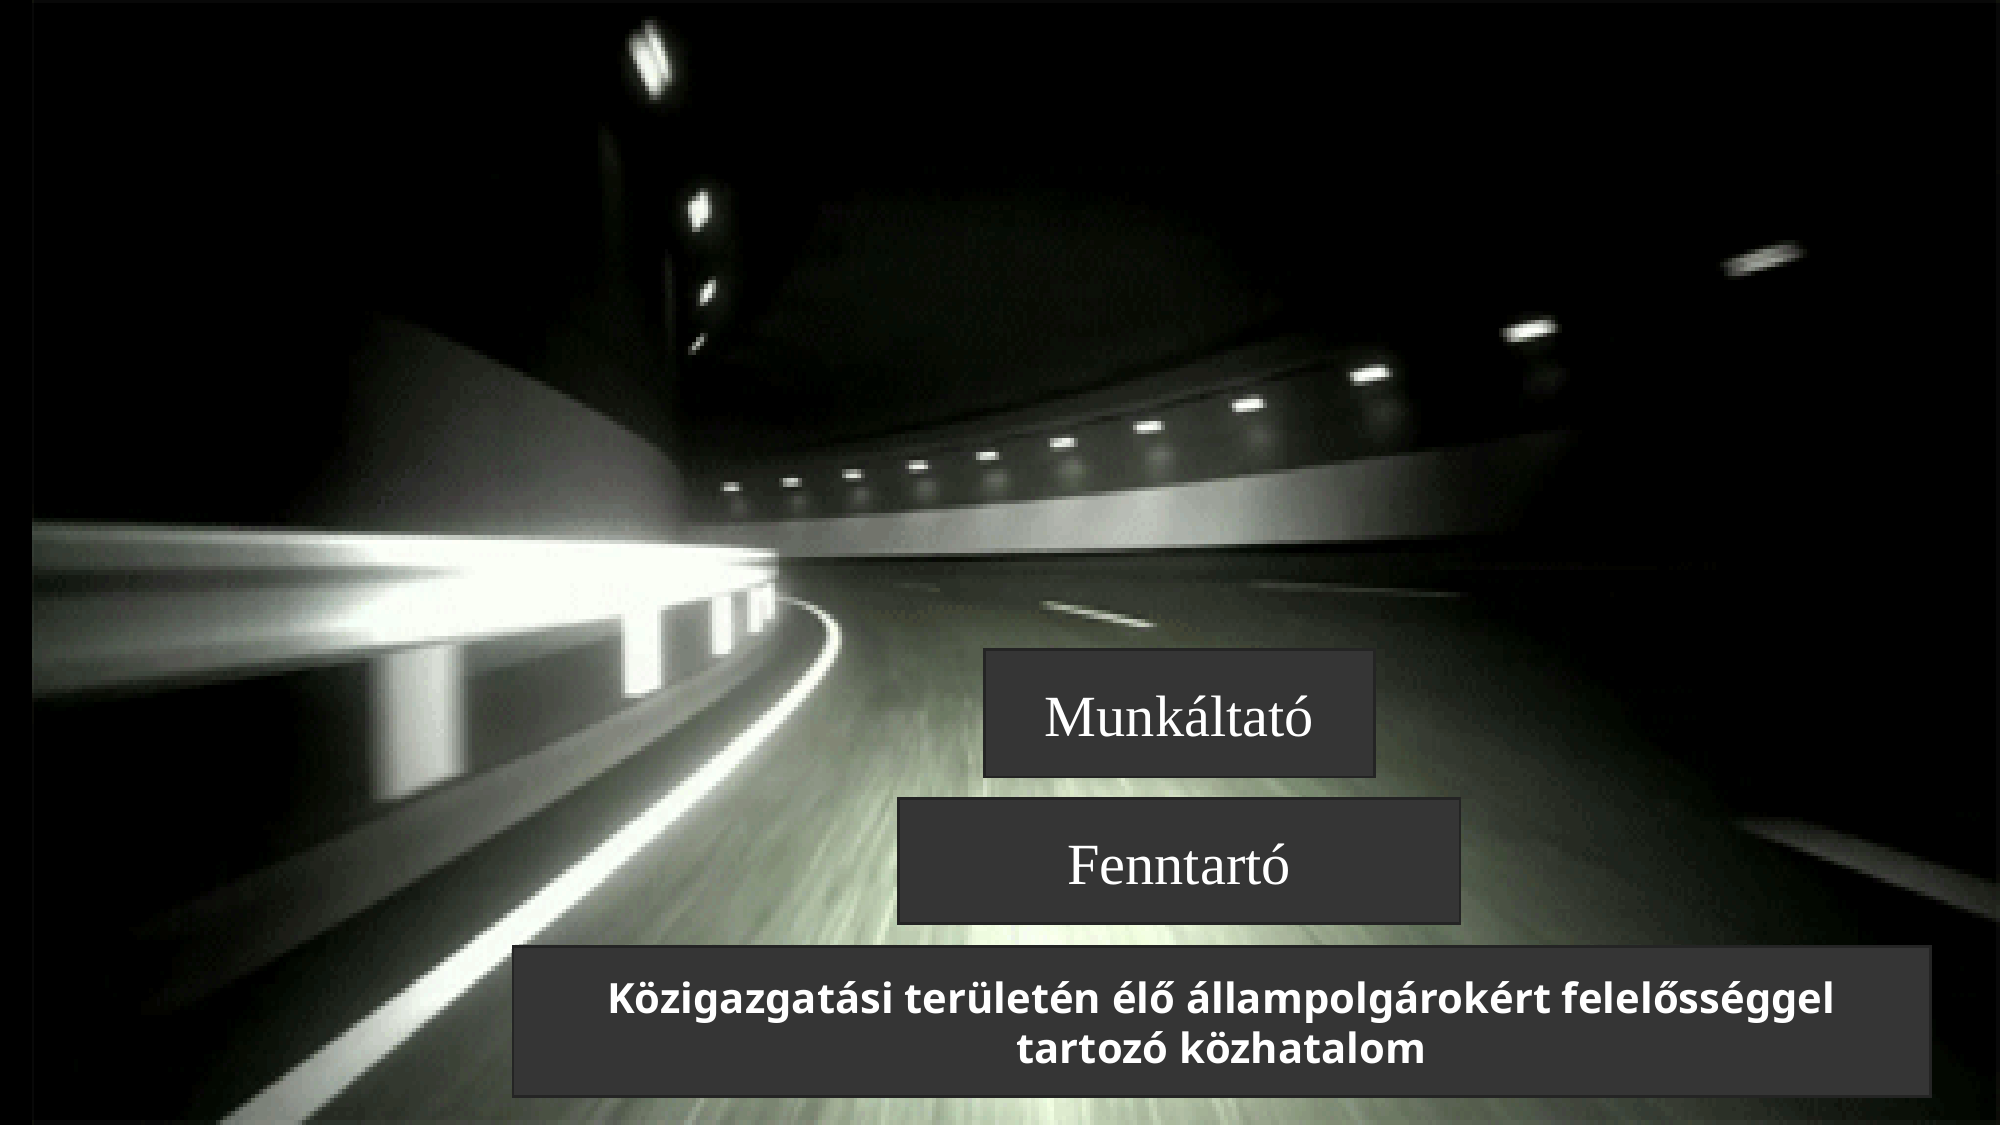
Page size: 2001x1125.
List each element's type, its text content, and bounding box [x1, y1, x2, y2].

picture [31, 0, 2000, 1125]
text_box Munkáltató [984, 649, 1374, 777]
text_box Fenntartó [899, 799, 1460, 923]
text_box Közigazgatási területén élő állampolgárokért felelősséggel tartozó közhatalom [513, 946, 1931, 1097]
